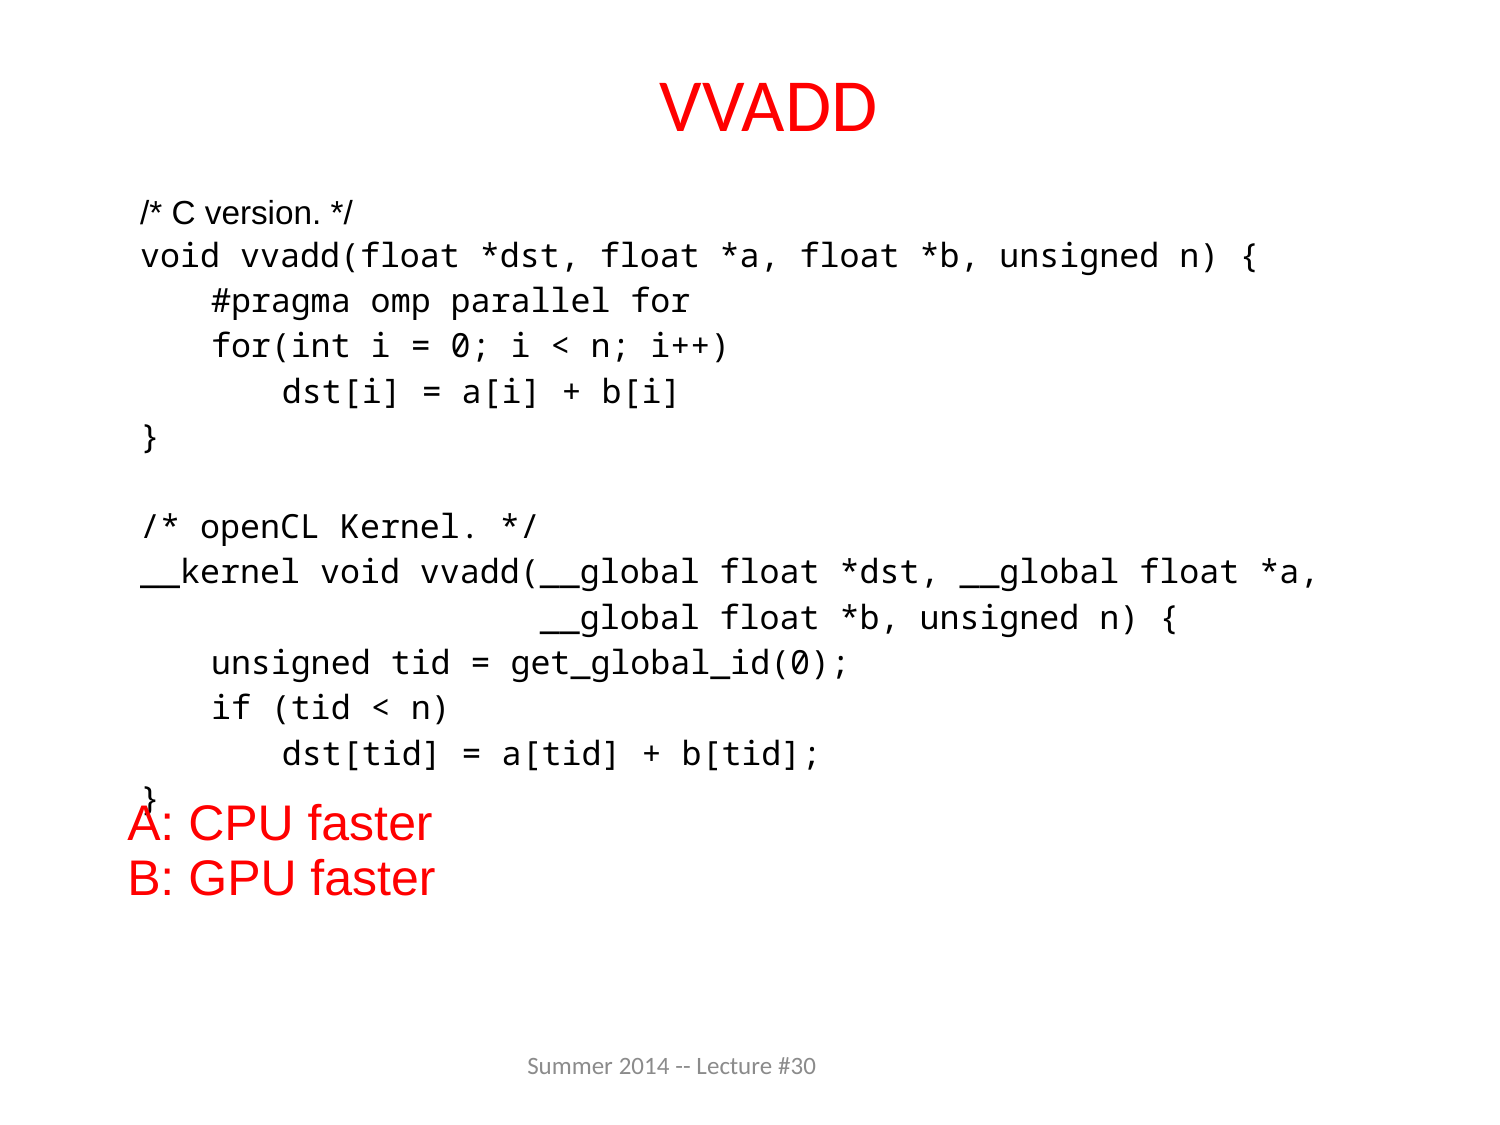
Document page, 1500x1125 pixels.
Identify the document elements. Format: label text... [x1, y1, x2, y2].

text_box A: CPU faster B: GPU faster [112, 787, 488, 938]
text_box /* C version. */ void vvadd(float *dst, float *a, float *b, unsigned n) { #pragma omp parallel for for(int i = 0; i < n; i++) dst[i] = a[i] + b[i] } /* openCL Kernel. */ __kernel void vvadd(__global float *dst, __global float *a, __global float *b, unsigned n) { unsigned tid = get_global_id(0); if (tid < n) dst[tid] = a[tid] + b[tid]; } [54, 187, 1500, 1099]
title VVADD [75, 37, 1463, 187]
